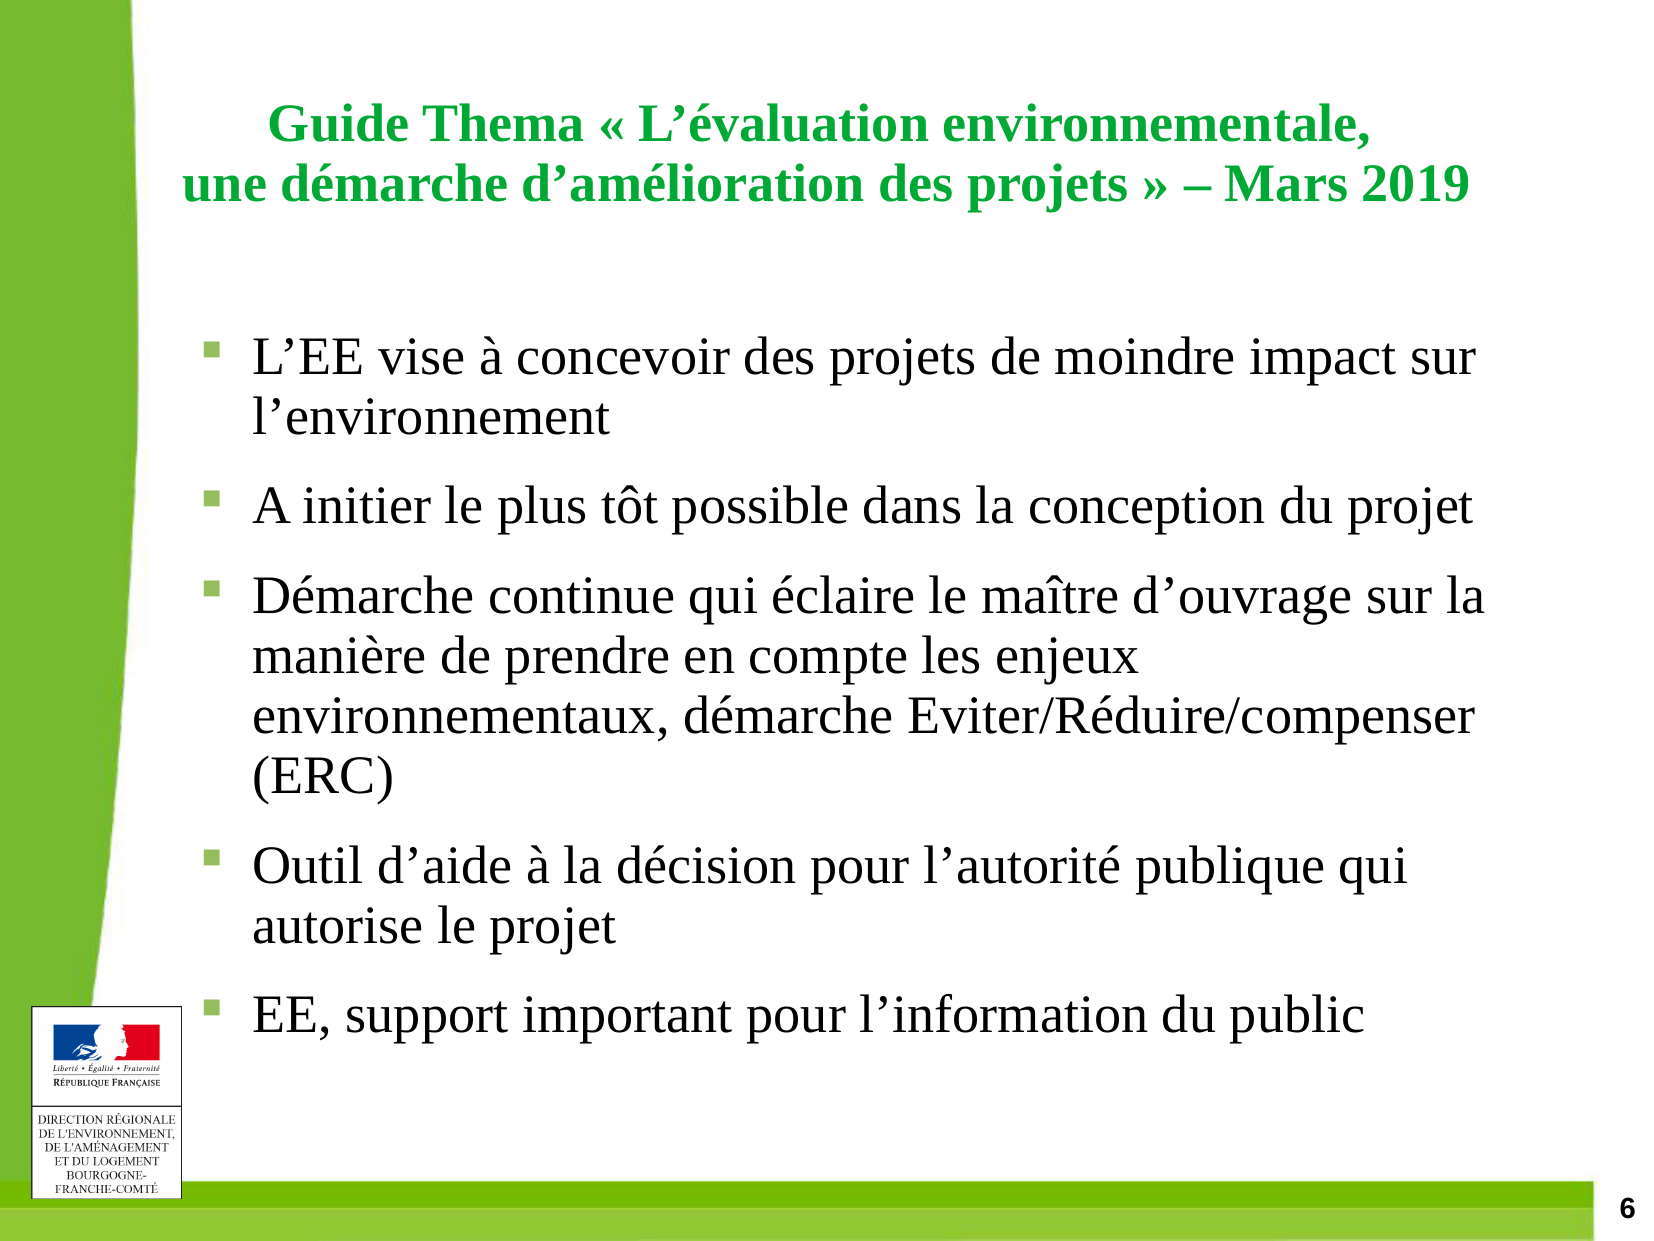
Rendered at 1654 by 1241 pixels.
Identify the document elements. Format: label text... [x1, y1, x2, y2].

picture [0, 0, 1653, 1241]
title Guide Thema « L’évaluation environnementale, une démarche d’amélioration des projets » – Mars 2019 [82, 49, 1571, 257]
list L’EE vise à concevoir des projets de moindre impact sur l’environnement A initier le plus tôt possible dans la conception du projet Démarche continue qui éclaire le maître d’ouvrage sur la manière de prendre en compte les enjeux environnementaux, démarche Eviter/Réduire/compenser (ERC) Outil d’aide à la décision pour l’autorité publique qui autorise le projet EE, support important pour l’information du public [181, 326, 1511, 1046]
